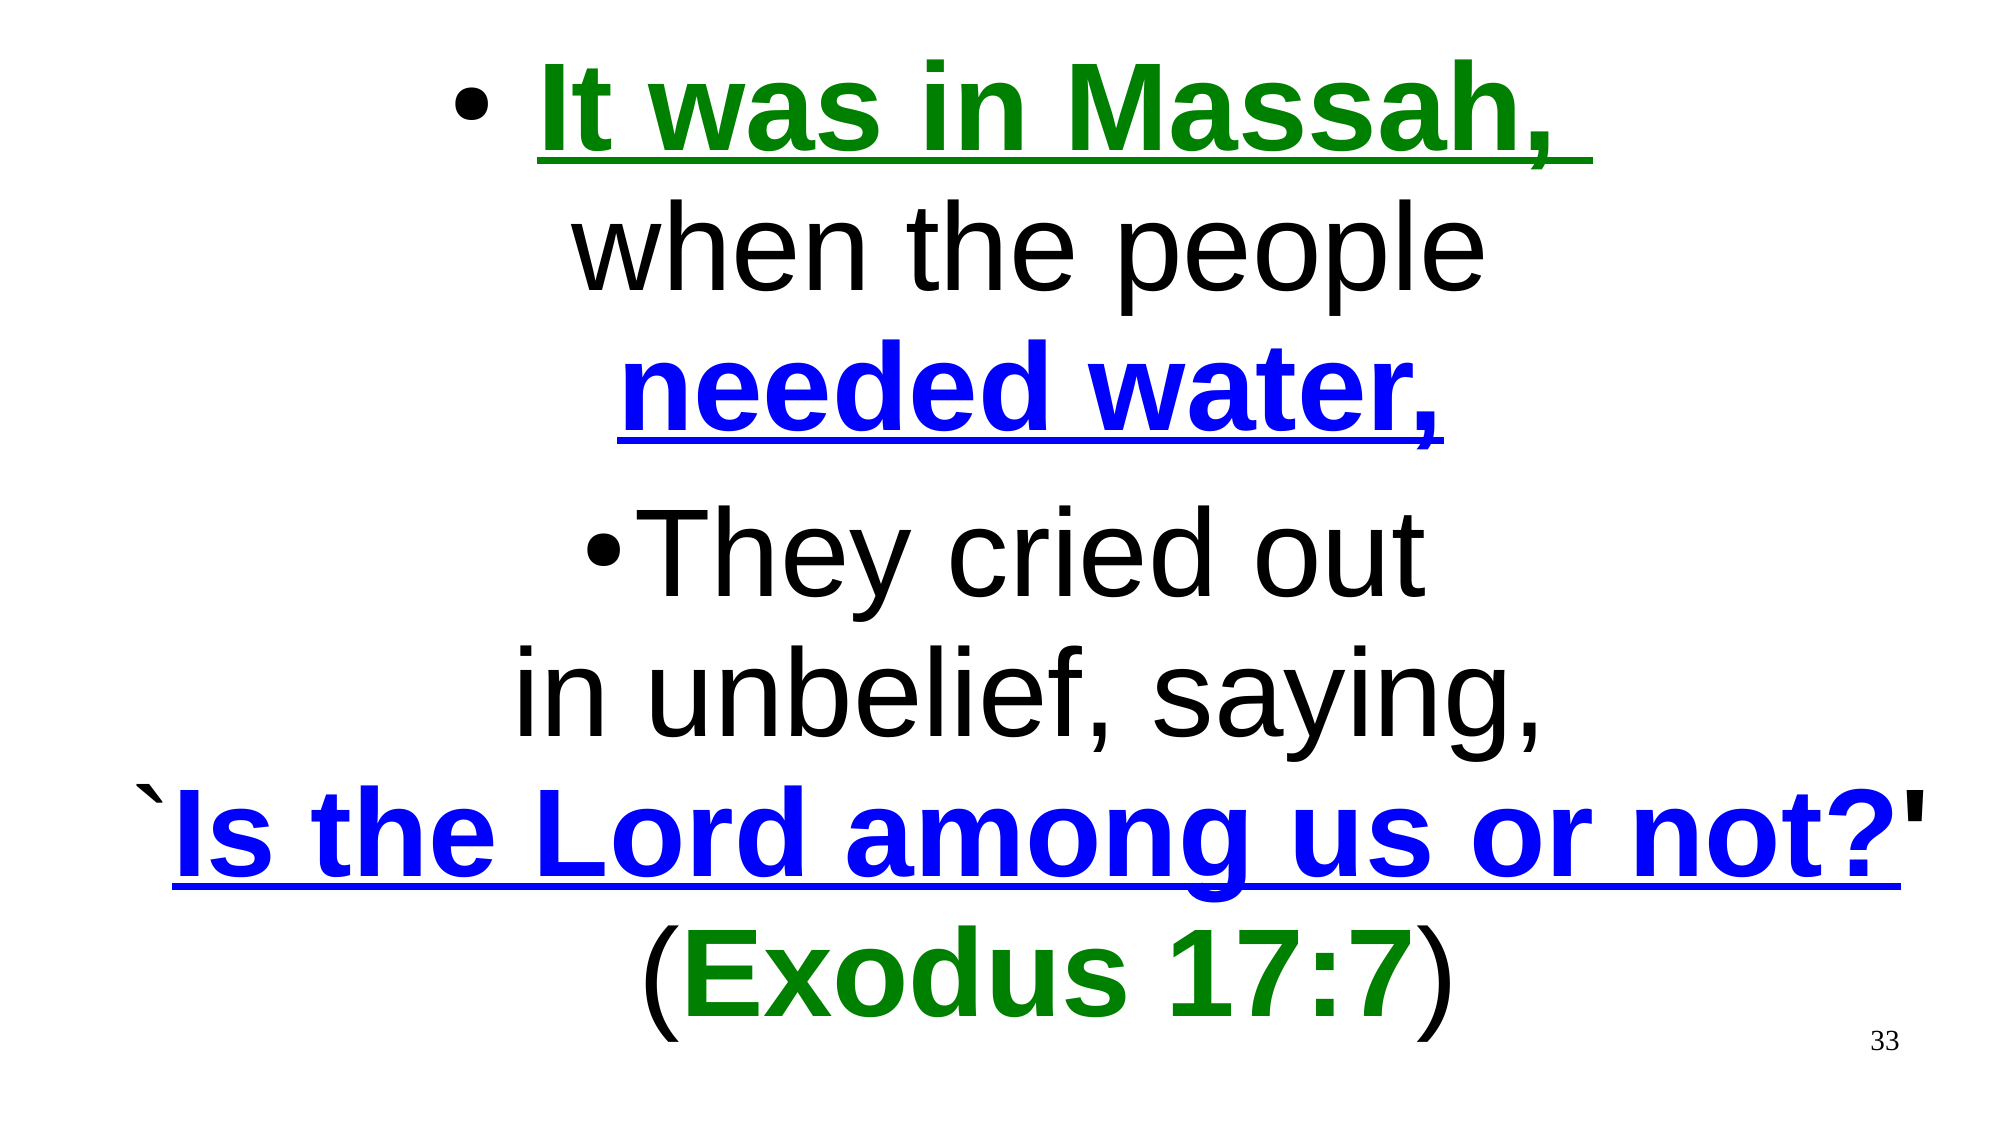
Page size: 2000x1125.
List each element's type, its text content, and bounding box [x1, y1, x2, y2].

list It was in Massah, when the people needed water, They cried out in unbelief, saying, `Is the Lord among us or not?' (Exodus 17:7) [37, 37, 1988, 1088]
